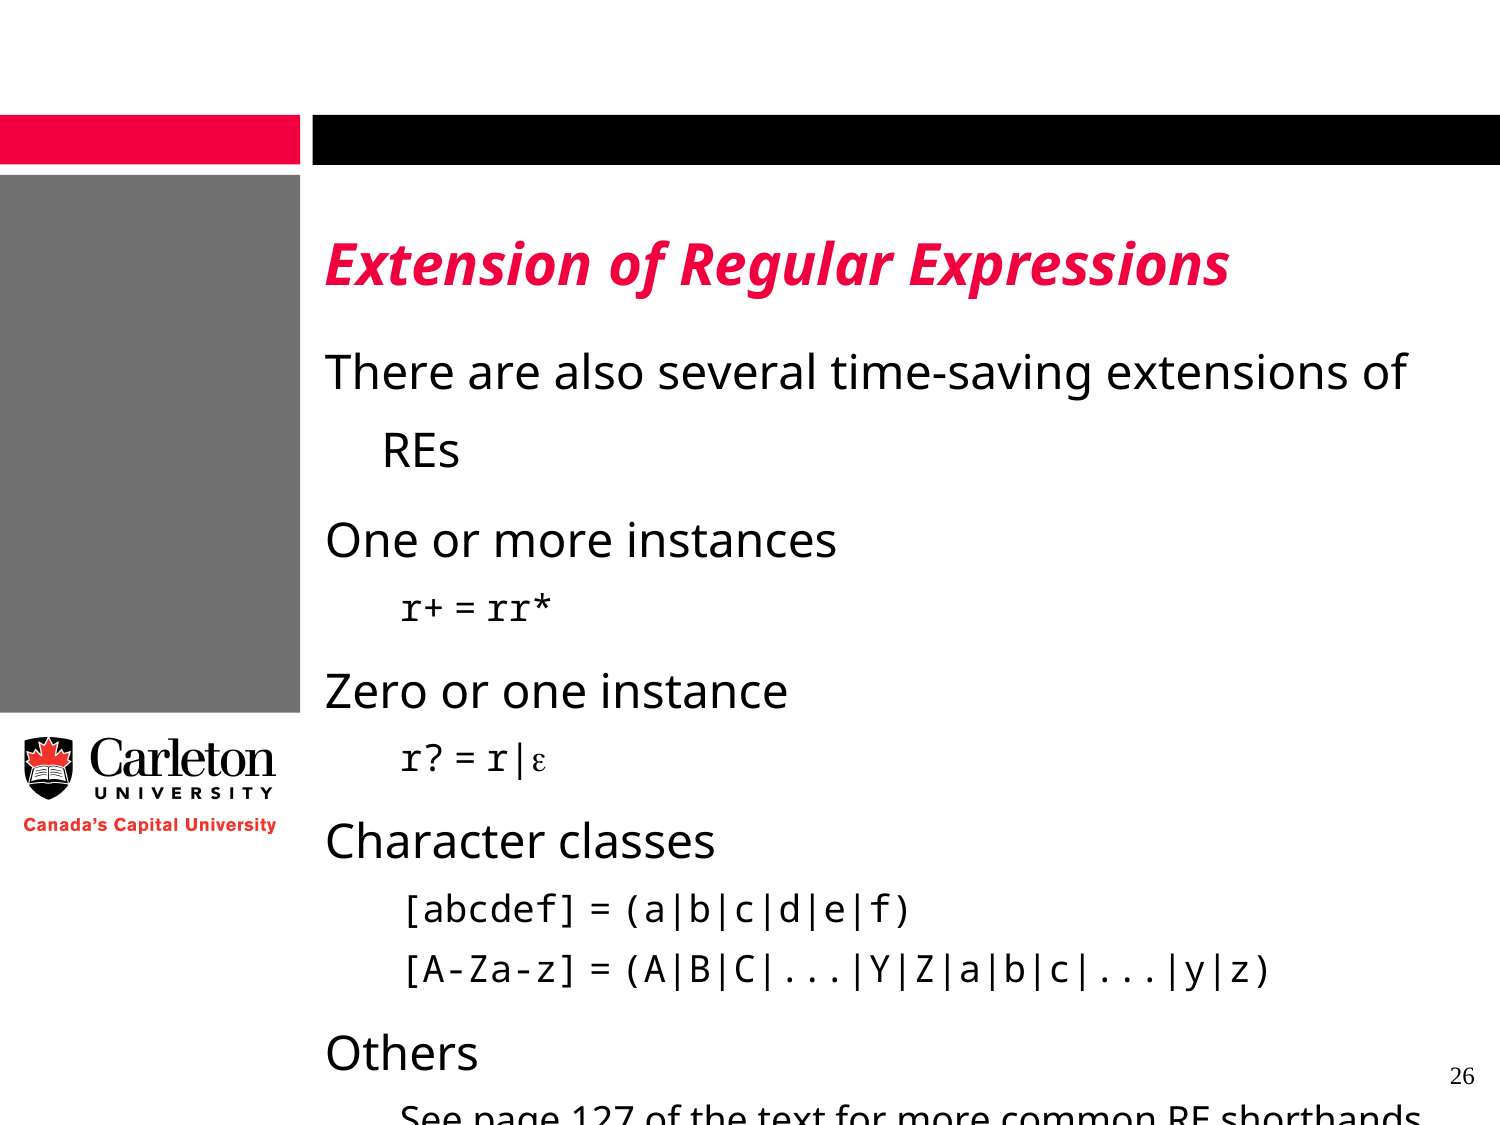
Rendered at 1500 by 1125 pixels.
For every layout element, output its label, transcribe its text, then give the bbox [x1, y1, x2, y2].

picture [24, 737, 276, 834]
title Extension of Regular Expressions [324, 194, 1450, 324]
list There are also several time-saving extensions of REs One or more instances r+ = rr* Zero or one instance r? = r|e Character classes [abcdef] = (a|b|c|d|e|f) [A-Za-z] = (A|B|C|...|Y|Z|a|b|c|...|y|z) Others See page 127 of the text for more common RE shorthands [324, 324, 1450, 1077]
